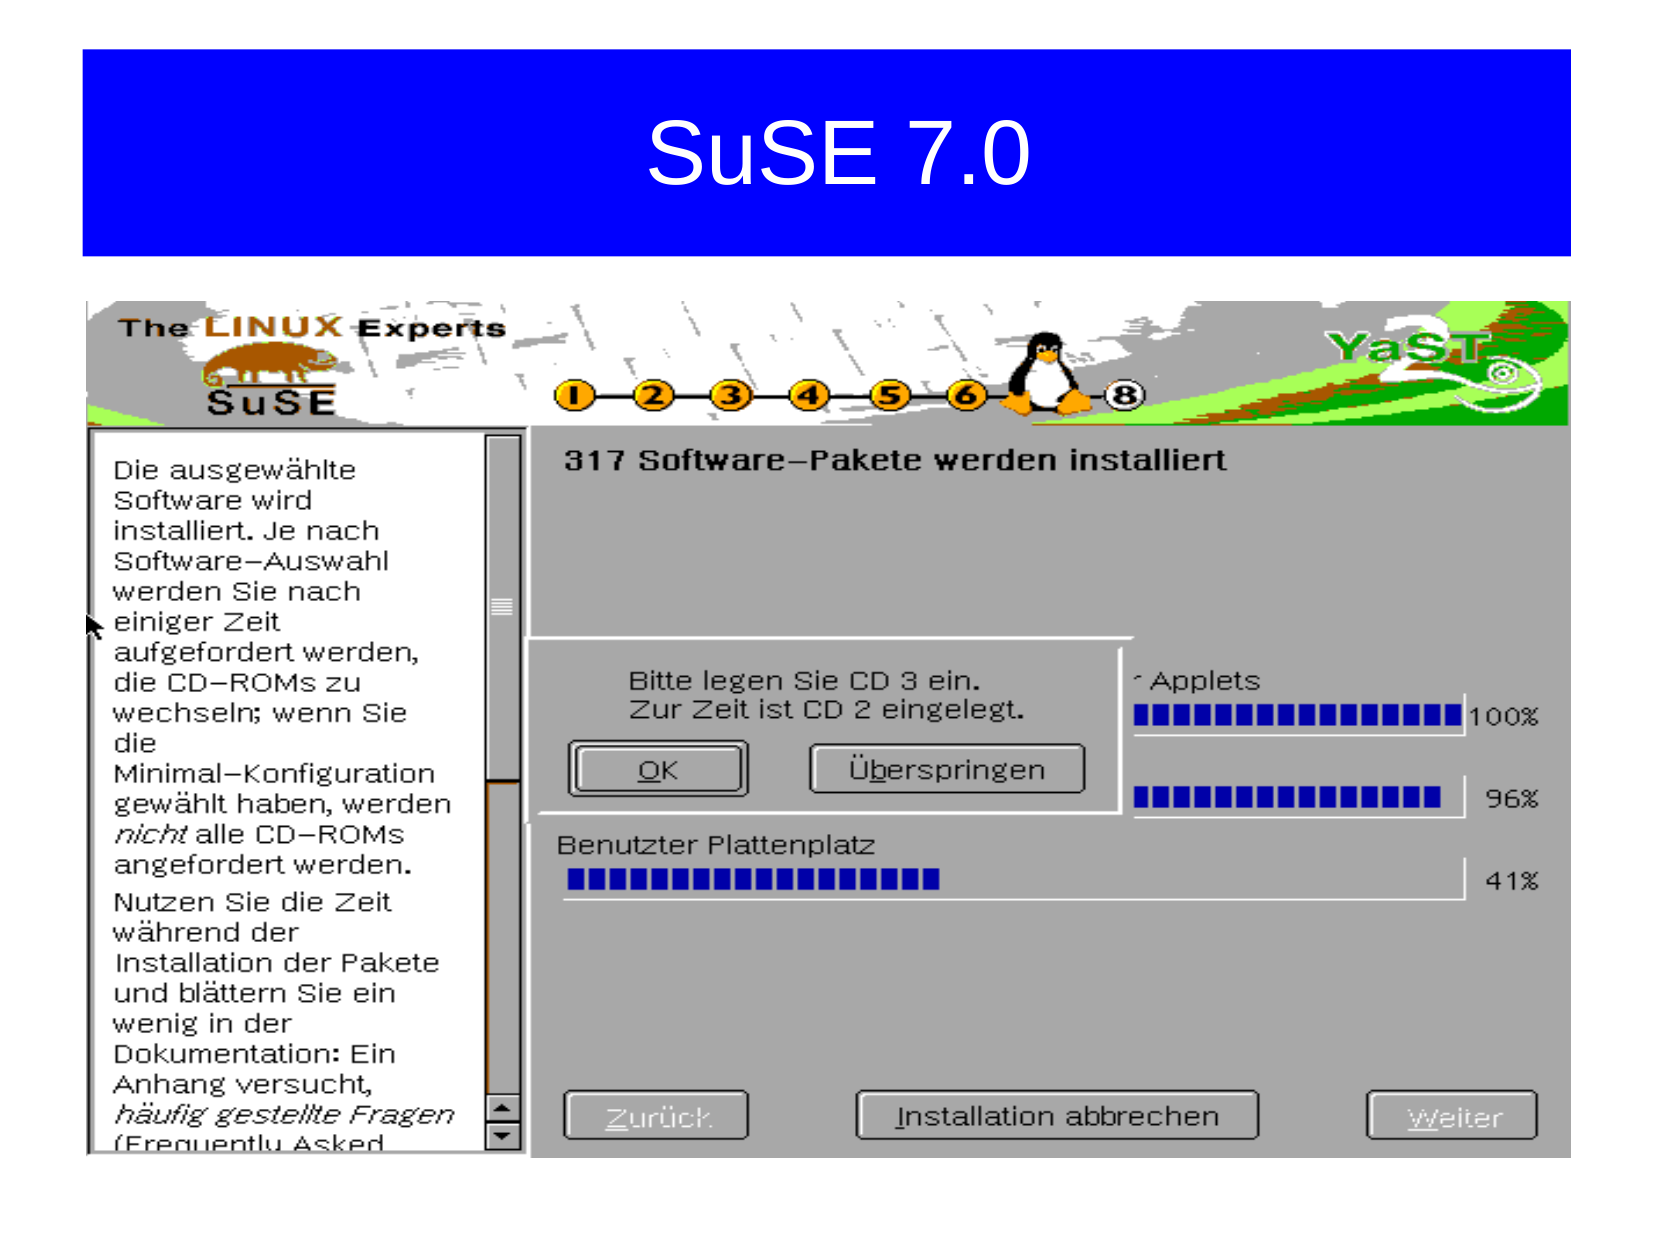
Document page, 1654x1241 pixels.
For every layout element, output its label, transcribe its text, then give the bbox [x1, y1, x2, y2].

title SuSE 7.0 [82, 49, 1571, 257]
picture [86, 301, 1571, 1158]
